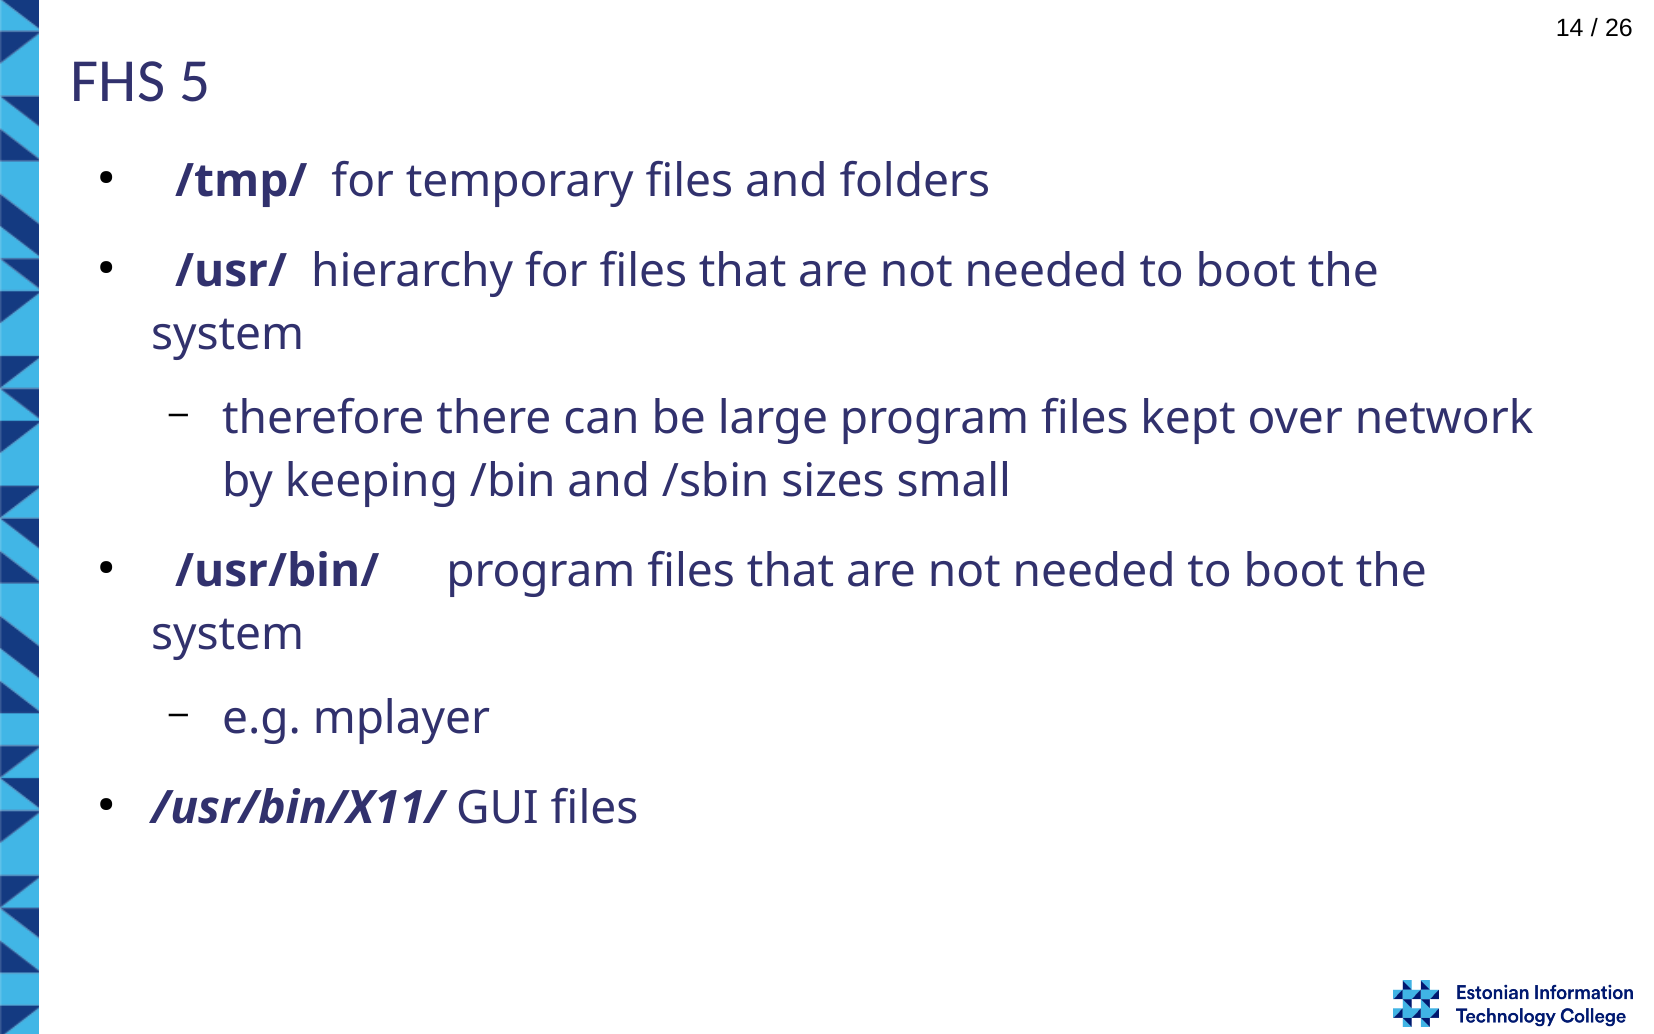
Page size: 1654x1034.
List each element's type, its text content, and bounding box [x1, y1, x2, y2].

title FHS 5 [70, 41, 1630, 130]
picture [1393, 980, 1633, 1027]
list /tmp/ for temporary files and folders /usr/ hierarchy for files that are not needed to boot the system therefore there can be large program files kept over network by keeping /bin and /sbin sizes small /usr/bin/ program files that are not needed to boot the system e.g. mplayer /usr/bin/X11/ GUI files [80, 147, 1536, 841]
